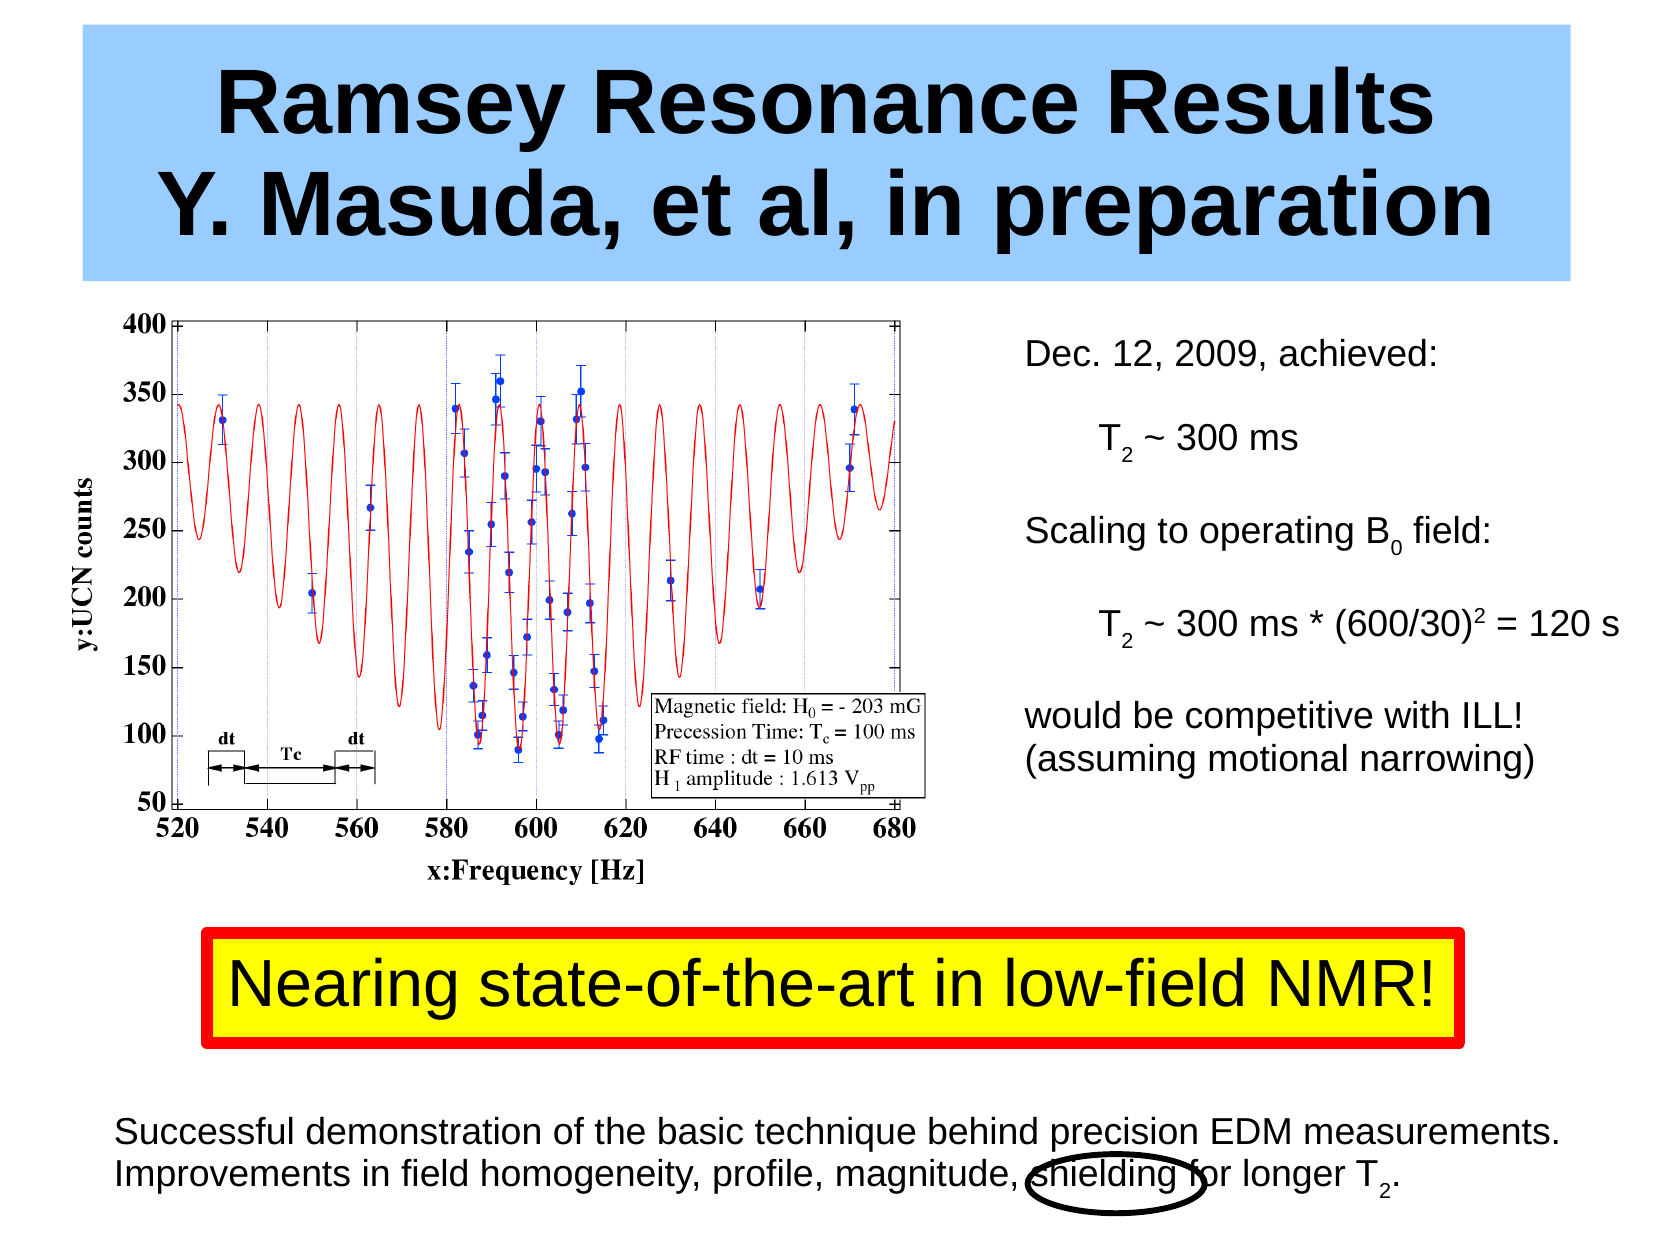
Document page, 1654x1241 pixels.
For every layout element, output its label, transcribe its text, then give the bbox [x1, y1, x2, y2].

title Ramsey Resonance Results Y. Masuda, et al, in preparation [82, 24, 1571, 282]
text_box Nearing state-of-the-art in low-field NMR! [206, 933, 1460, 1043]
text_box Dec. 12, 2009, achieved: T2 ~ 300 ms Scaling to operating B0 field: T2 ~ 300 ms * (600/30)2 = 120 s would be competitive with ILL! (assuming motional narrowing) [1009, 324, 1633, 828]
picture [70, 297, 957, 886]
text_box Successful demonstration of the basic technique behind precision EDM measurements. Improvements in field homogeneity, profile, magnitude, shielding for longer T2. [88, 1102, 1590, 1219]
